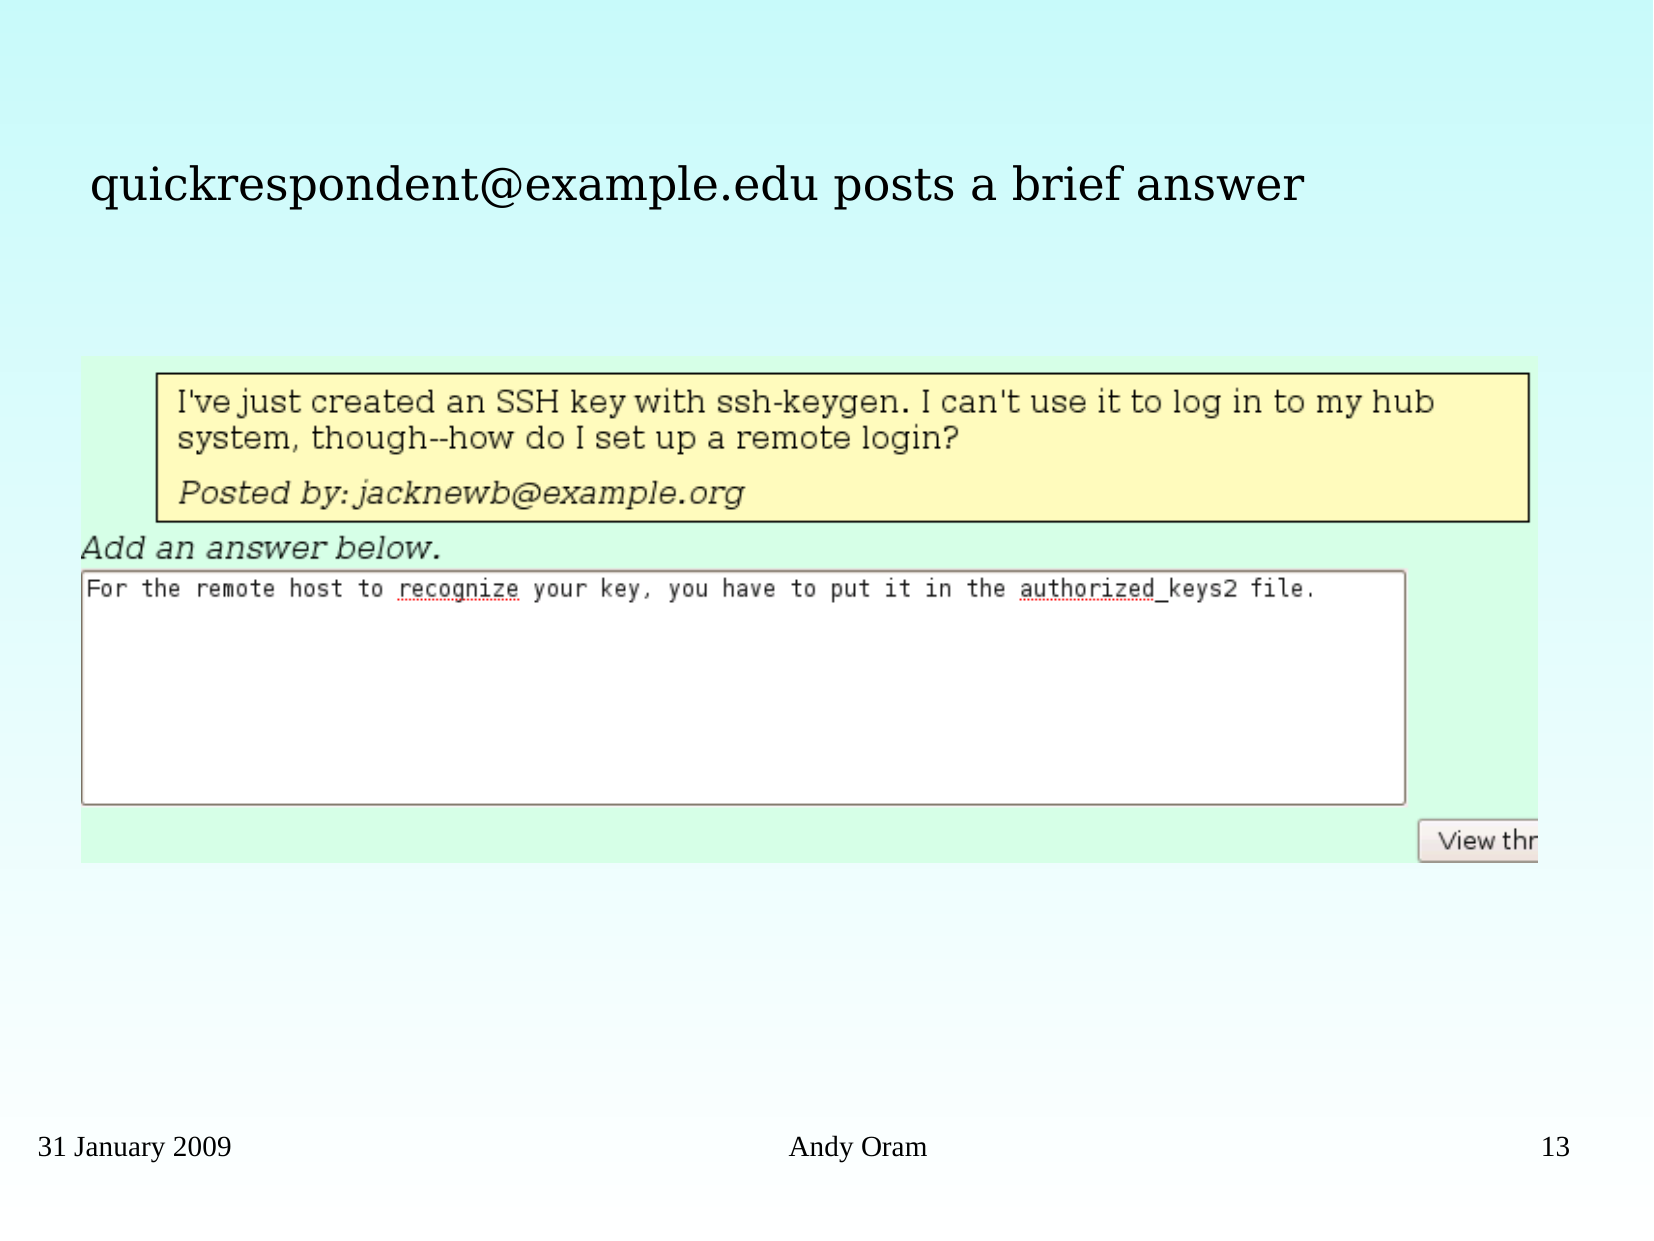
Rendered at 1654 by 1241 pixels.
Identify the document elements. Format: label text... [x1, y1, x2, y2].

picture [81, 356, 1538, 863]
text_box quickrespondent@example.edu posts a brief answer [75, 150, 1538, 338]
